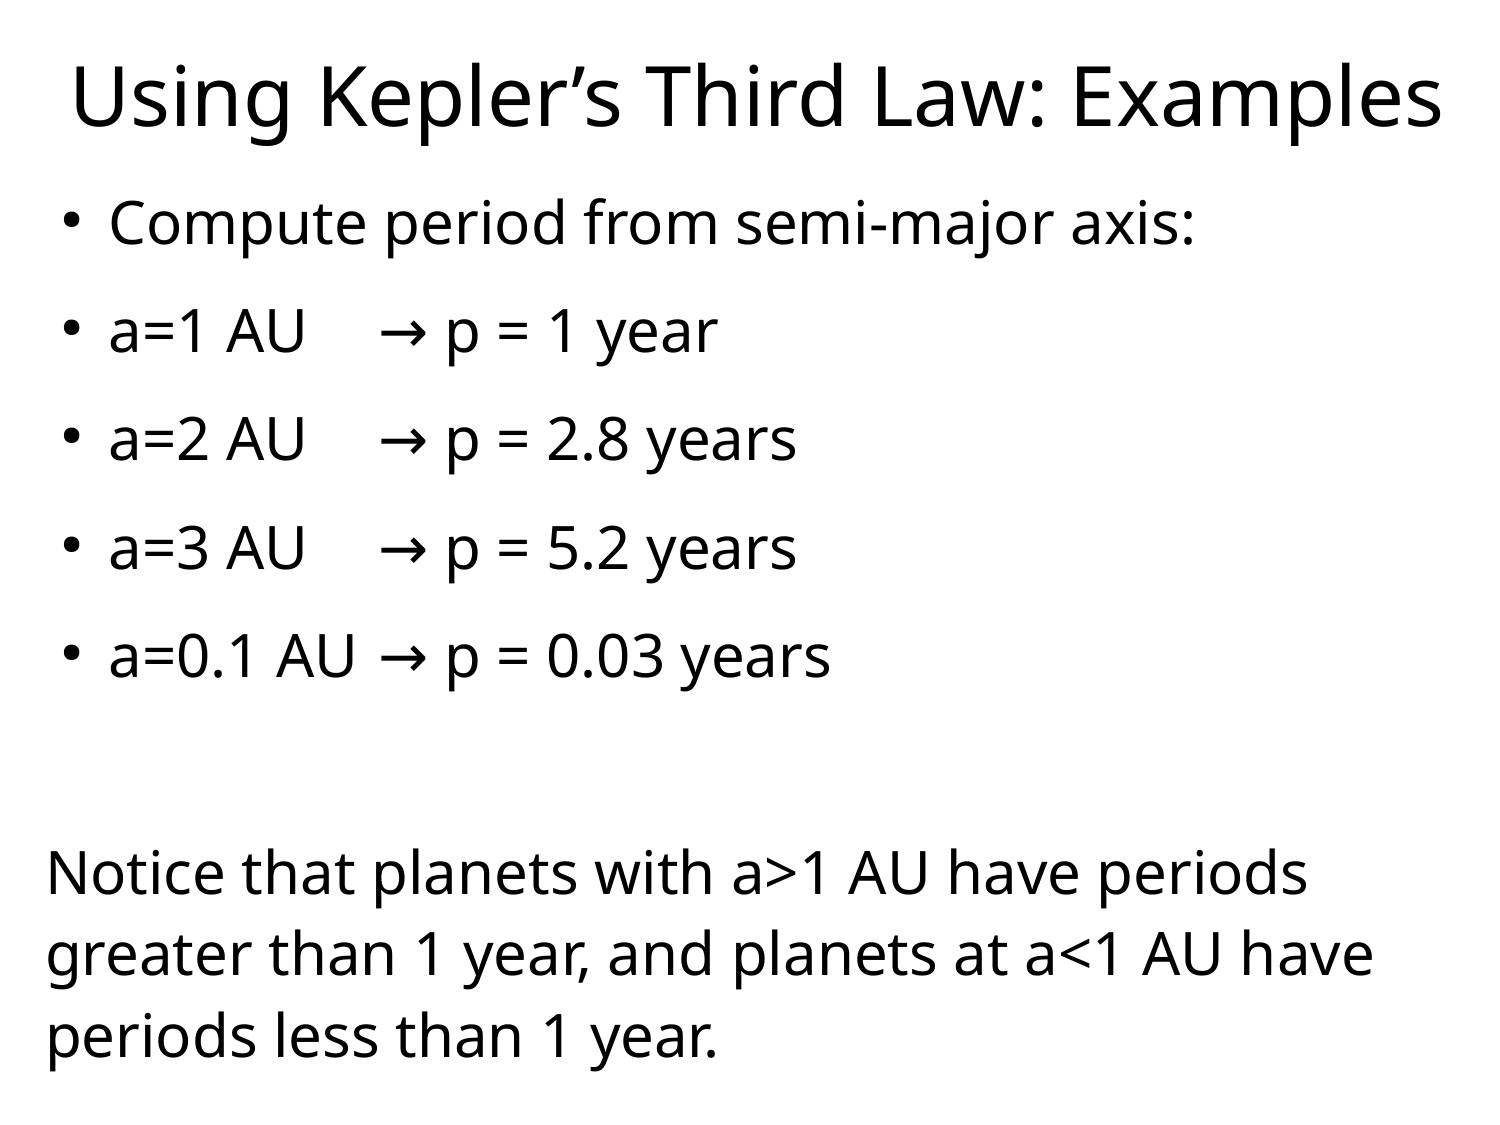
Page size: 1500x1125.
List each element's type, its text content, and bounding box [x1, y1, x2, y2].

list Compute period from semi-major axis: a=1 AU → p = 1 year a=2 AU → p = 2.8 years a=3 AU → p = 5.2 years a=0.1 AU → p = 0.03 years Notice that planets with a>1 AU have periods greater than 1 year, and planets at a<1 AU have periods less than 1 year. [45, 179, 1471, 1081]
title Using Kepler’s Third Law: Examples [45, 27, 1471, 163]
